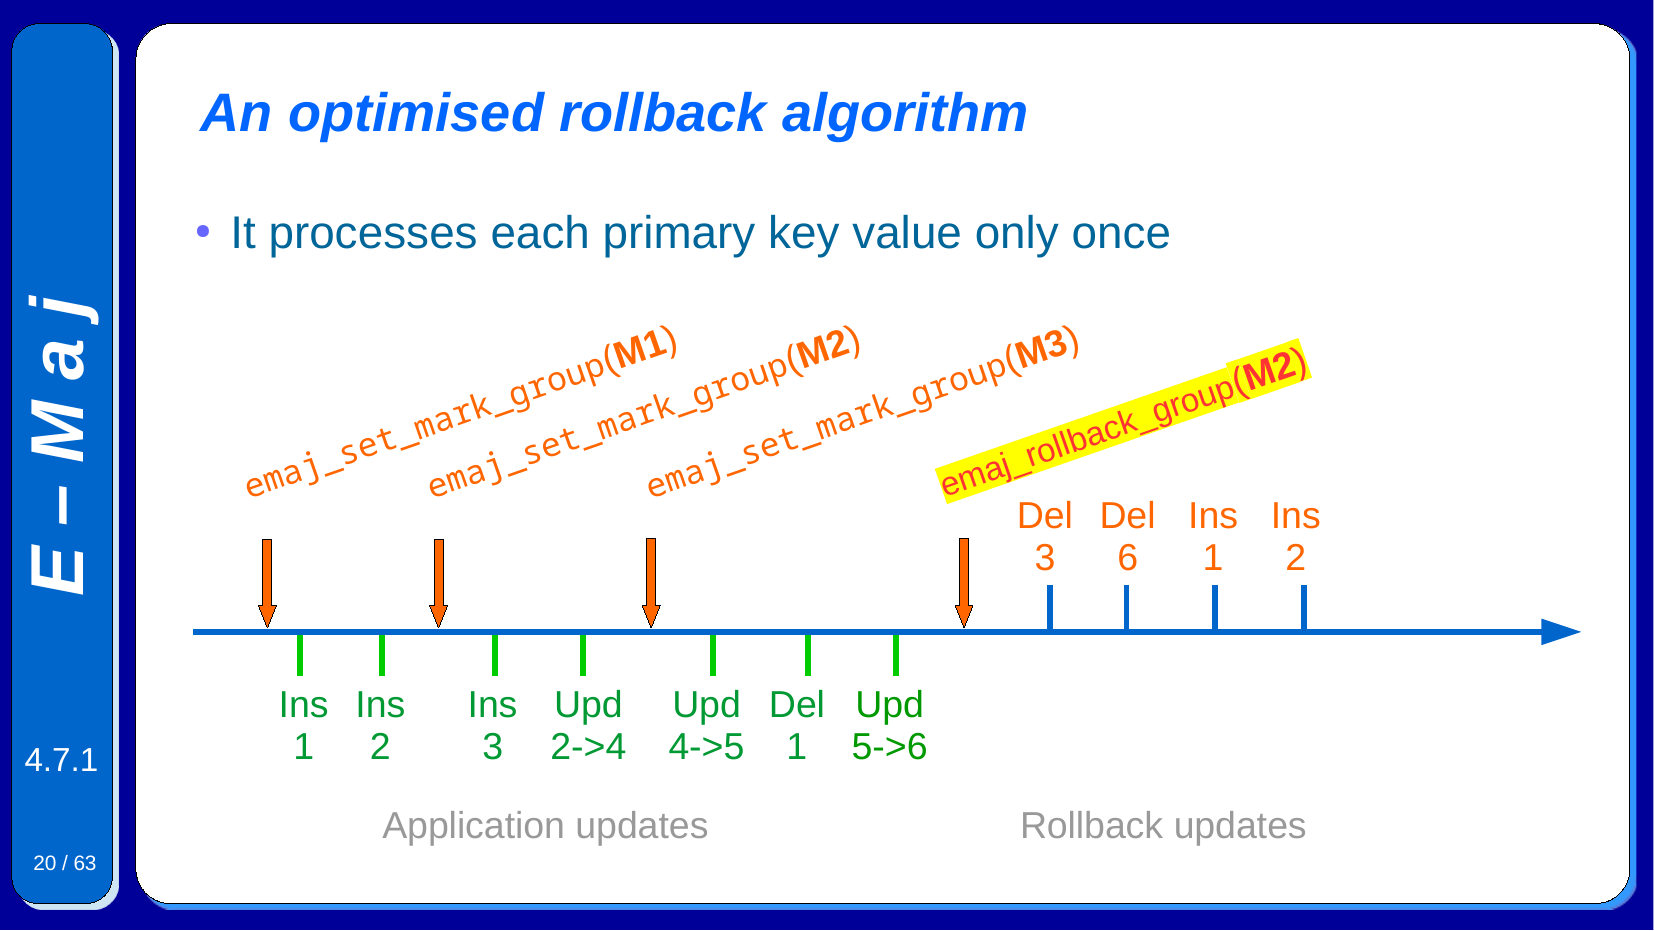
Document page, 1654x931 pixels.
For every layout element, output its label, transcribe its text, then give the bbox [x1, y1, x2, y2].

text_box Upd 5->6 [836, 676, 962, 777]
text_box Upd 4->5 [653, 676, 779, 777]
text_box emaj_set_mark_group(M3) [622, 302, 1105, 530]
text_box Ins 2 [1256, 487, 1347, 588]
text_box Ins 1 [1187, 487, 1256, 588]
text_box Rollback updates [1005, 796, 1428, 854]
text_box Del 1 [779, 676, 836, 777]
text_box Ins 3 [452, 676, 535, 777]
text_box emaj_set_mark_group(M2) [403, 302, 887, 530]
text_box Upd 2->4 [535, 676, 653, 777]
text_box Del 3 [1002, 487, 1084, 588]
text_box Application updates [367, 796, 805, 854]
text_box emaj_rollback_group(M2) [917, 313, 1369, 530]
text_box [429, 539, 448, 628]
text_box Ins 2 [340, 676, 432, 777]
list It processes each primary key value only once [177, 206, 1587, 827]
title An optimised rollback algorithm [200, 34, 1575, 191]
text_box Del 6 [1084, 487, 1187, 588]
text_box [955, 538, 973, 628]
text_box emaj_set_mark_group(M1) [220, 302, 700, 530]
text_box [258, 539, 277, 628]
text_box Ins 1 [263, 676, 340, 777]
text_box [642, 538, 661, 628]
